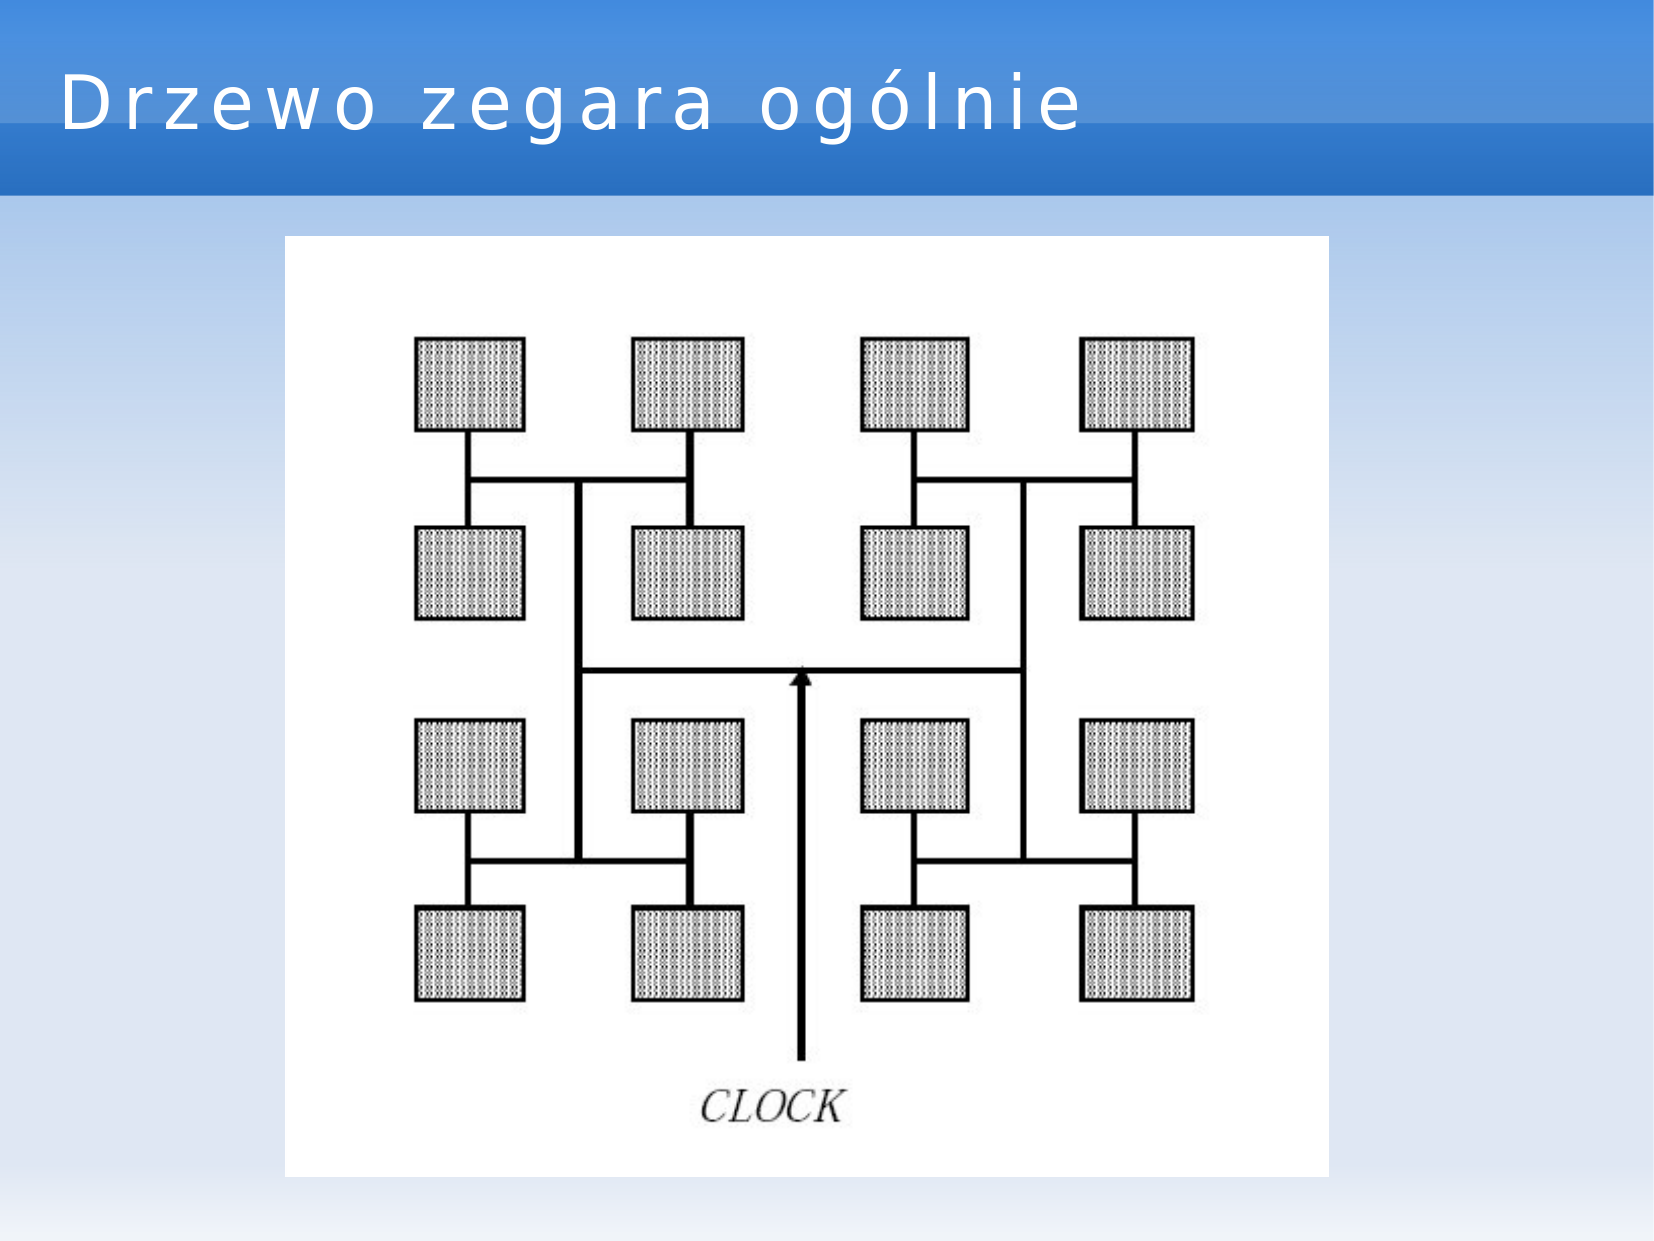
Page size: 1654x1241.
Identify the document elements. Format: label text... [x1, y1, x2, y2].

title Drzewo zegara ogólnie [59, 29, 1270, 178]
picture [0, 0, 1654, 1241]
